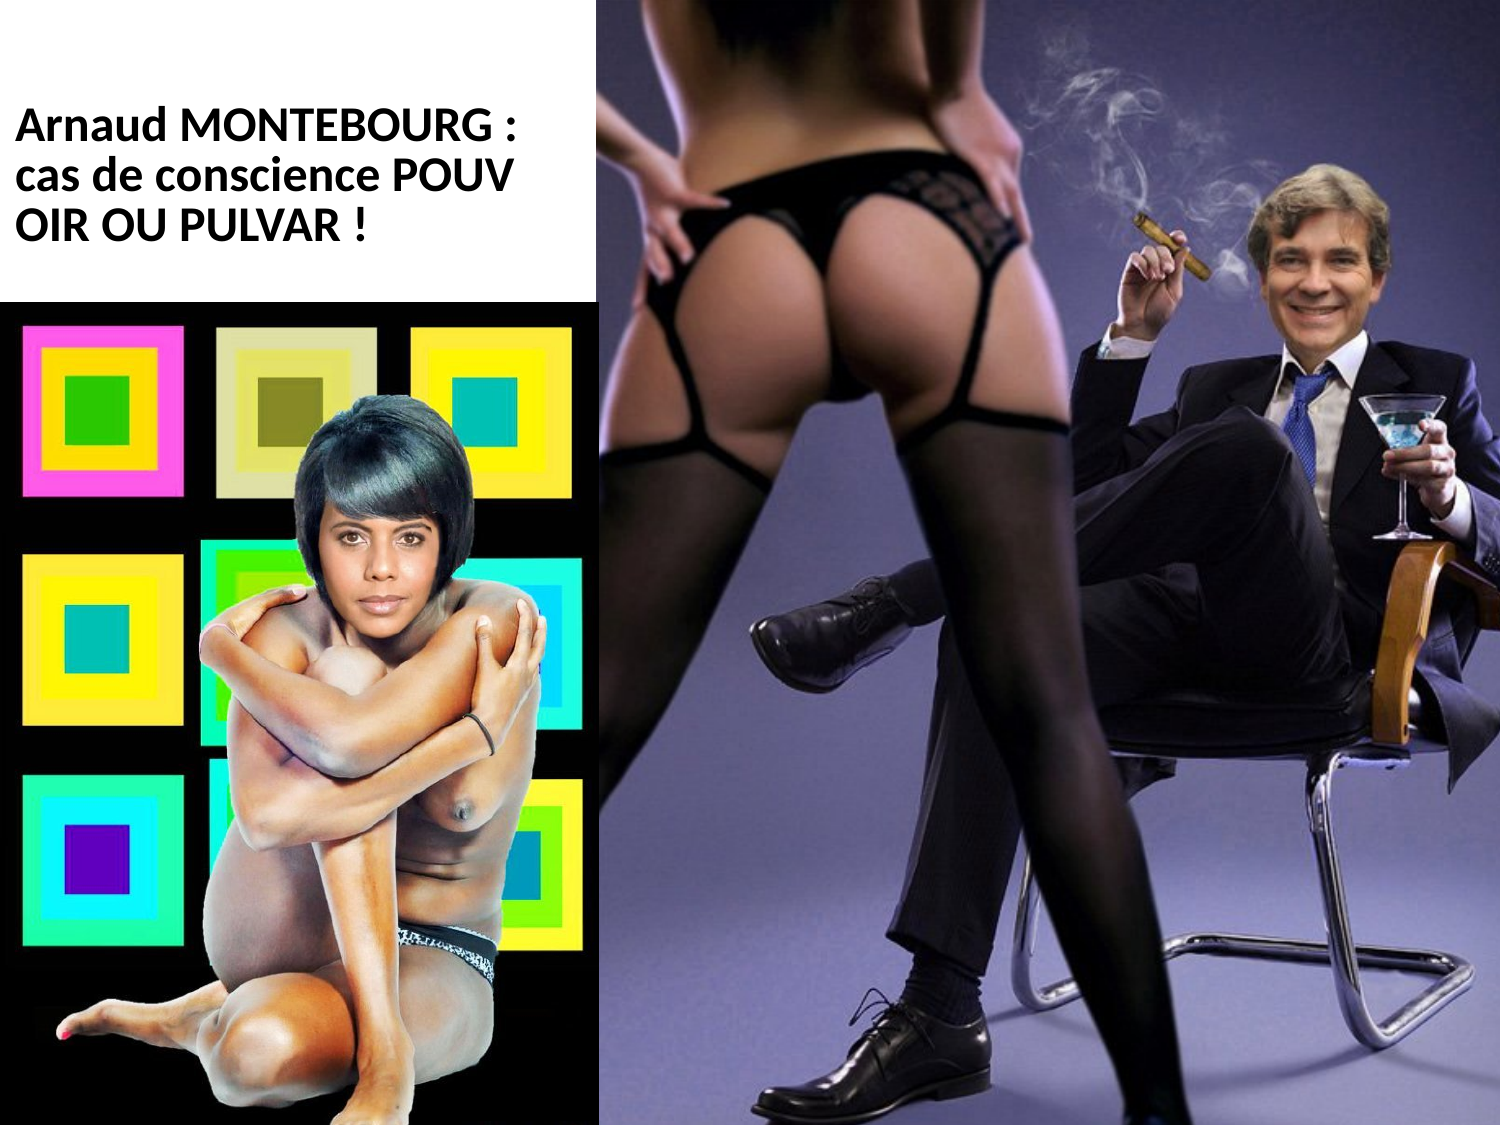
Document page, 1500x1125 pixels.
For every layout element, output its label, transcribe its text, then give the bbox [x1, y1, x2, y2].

picture [0, 0, 1500, 1125]
title Arnaud MONTEBOURG : cas de conscience POUVOIR OU PULVAR ! [0, 66, 538, 302]
